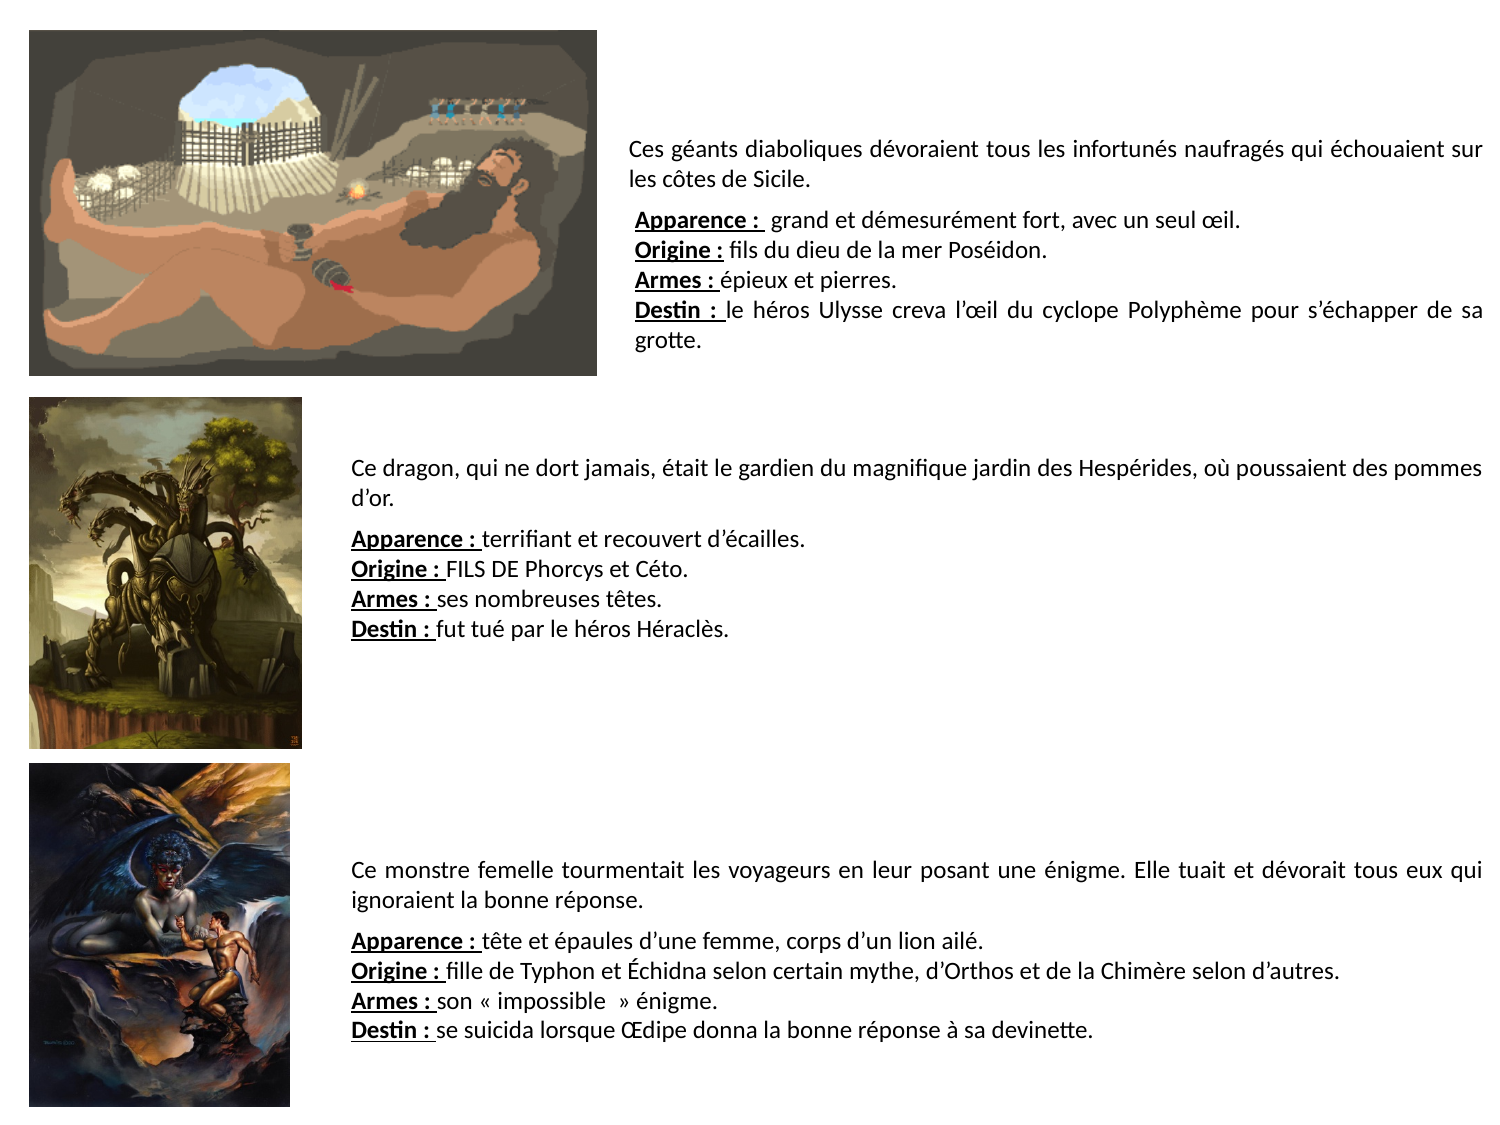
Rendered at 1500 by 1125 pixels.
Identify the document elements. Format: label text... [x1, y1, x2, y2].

text_box Apparence : terrifiant et recouvert d’écailles. Origine : FILS DE Phorcys et Céto. Armes : ses nombreuses têtes. Destin : fut tué par le héros Héraclès. [336, 515, 1500, 650]
text_box Ces géants diaboliques dévoraient tous les infortunés naufragés qui échouaient sur les côtes de Sicile. [613, 125, 1500, 201]
picture [29, 763, 290, 1107]
text_box Ce dragon, qui ne dort jamais, était le gardien du magnifique jardin des Hespérides, où poussaient des pommes d’or. [336, 444, 1500, 515]
picture [29, 30, 597, 376]
text_box Apparence : tête et épaules d’une femme, corps d’un lion ailé. Origine : fille de Typhon et Échidna selon certain mythe, d’Orthos et de la Chimère selon d’autres. Armes : son « impossible » énigme. Destin : se suicida lorsque Œdipe donna la bonne réponse à sa devinette. [336, 916, 1500, 1052]
text_box Apparence : grand et démesurément fort, avec un seul œil. Origine : fils du dieu de la mer Poséidon. Armes : épieux et pierres. Destin : le héros Ulysse creva l’œil du cyclope Polyphème pour s’échapper de sa grotte. [620, 196, 1500, 361]
picture [29, 397, 302, 749]
text_box Ce monstre femelle tourmentait les voyageurs en leur posant une énigme. Elle tuait et dévorait tous eux qui ignoraient la bonne réponse. [336, 845, 1500, 916]
